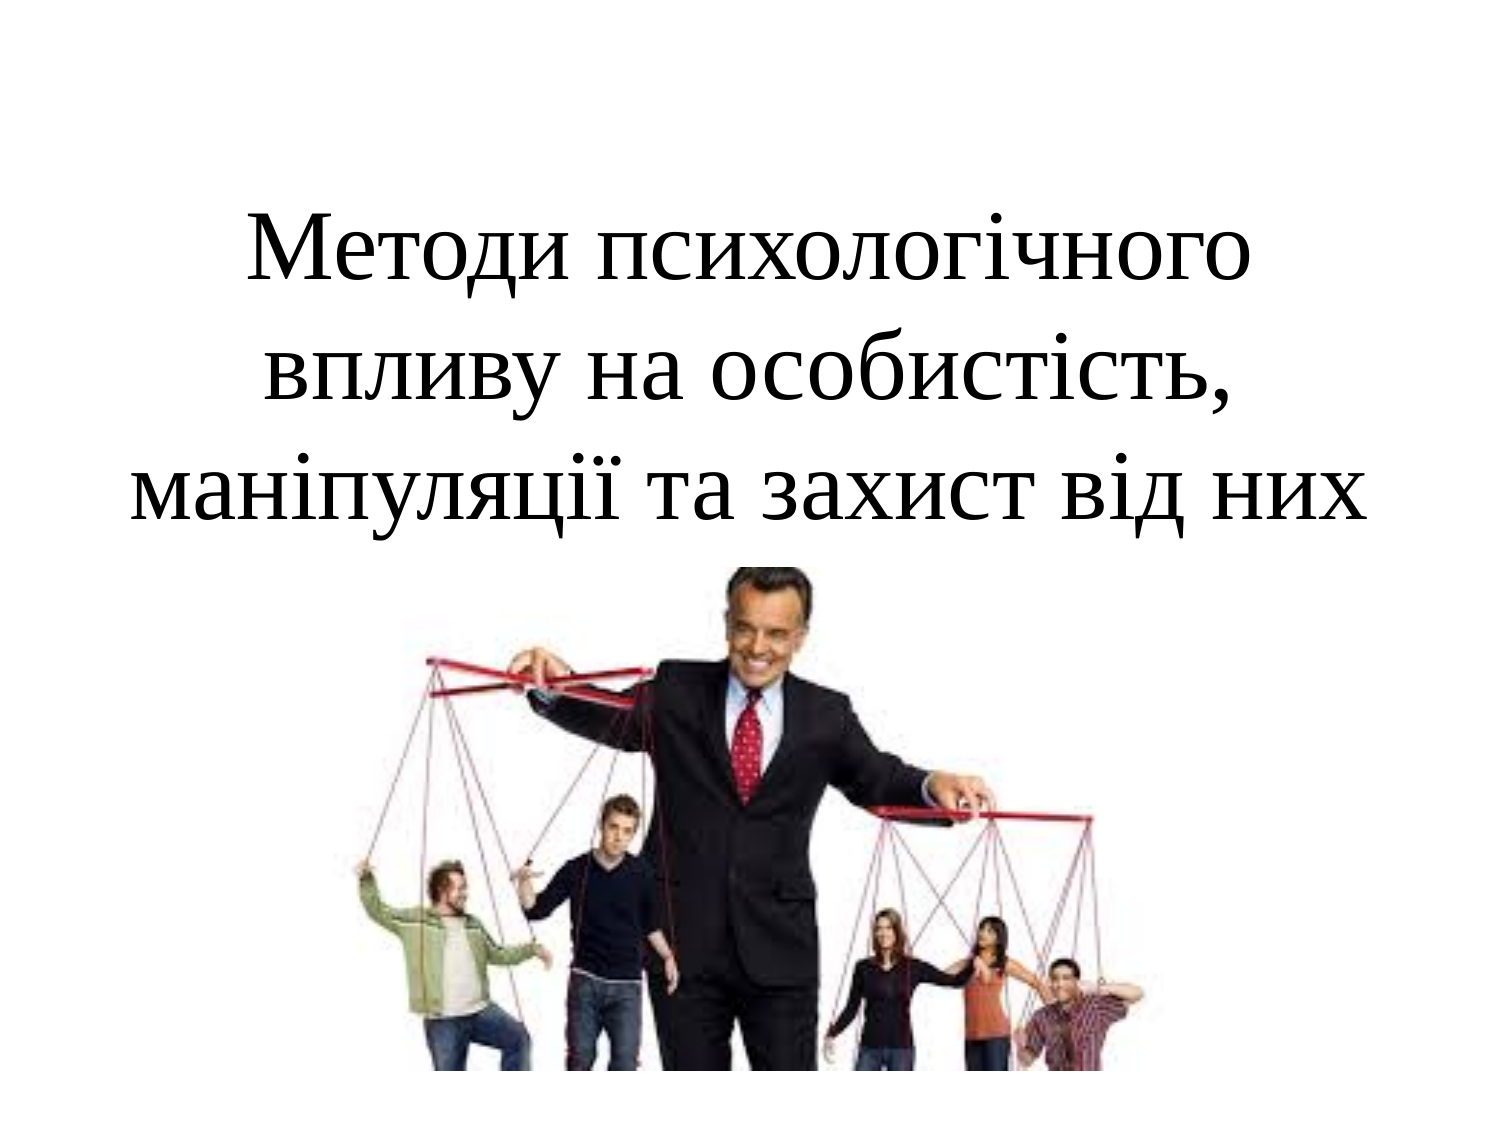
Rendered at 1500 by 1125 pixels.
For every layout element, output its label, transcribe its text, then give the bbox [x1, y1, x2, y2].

picture [312, 567, 1176, 1071]
title Методи психологічного впливу на особистість, маніпуляції та захист від них [94, 172, 1406, 539]
